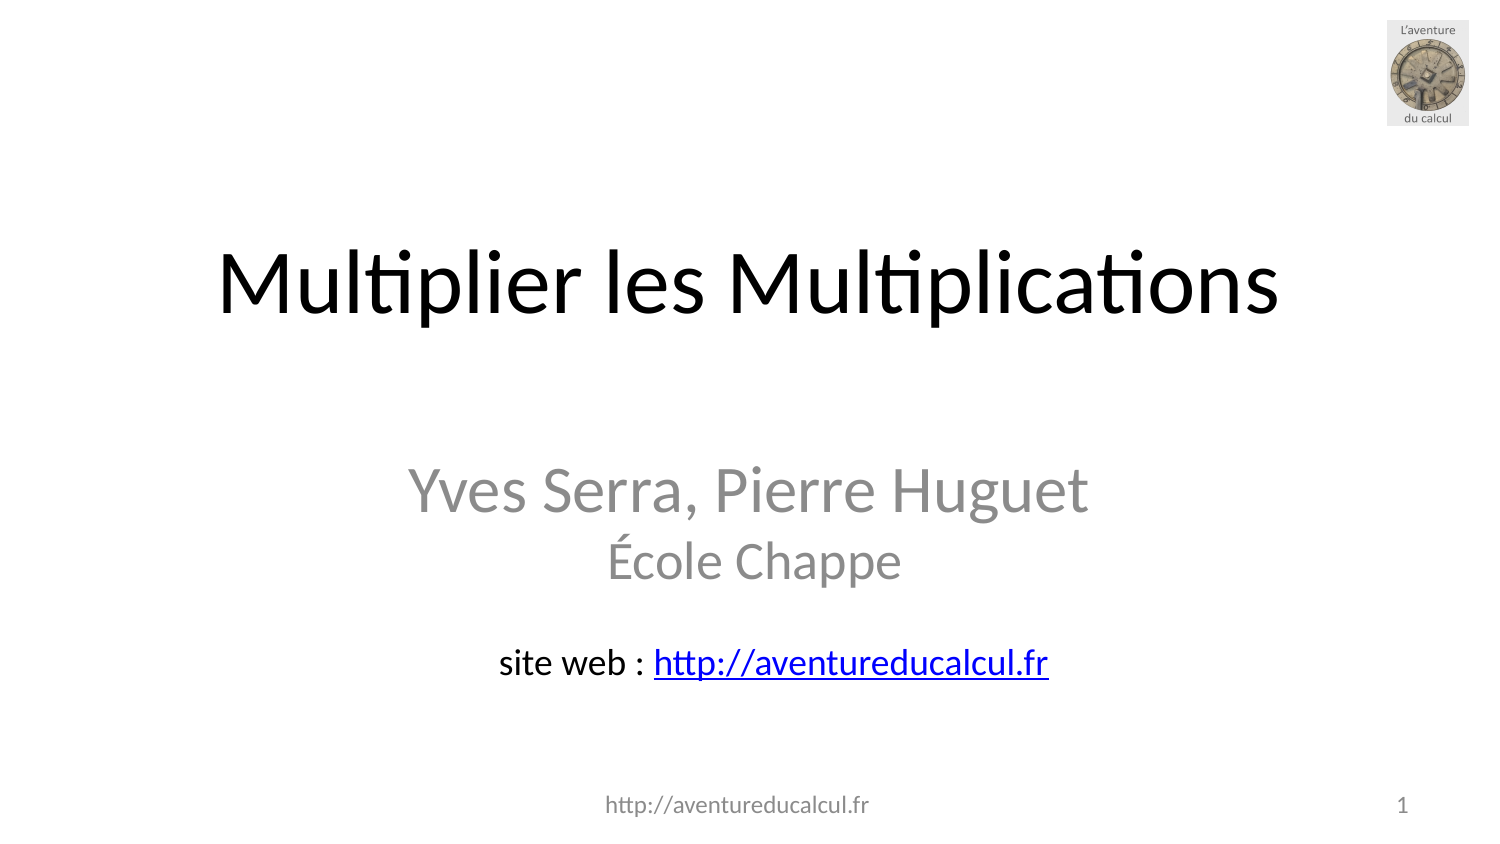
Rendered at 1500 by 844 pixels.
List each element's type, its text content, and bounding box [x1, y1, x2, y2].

text_box Yves Serra, Pierre Huguet École Chappe [224, 445, 1274, 660]
text_box Multiplier les Multiplications [112, 209, 1386, 389]
text_box <numéro> [1074, 782, 1424, 826]
text_box http://aventureducalcul.fr [88, 782, 1074, 826]
text_box site web : http://aventureducalcul.fr [483, 630, 1081, 736]
picture [1387, 20, 1469, 126]
